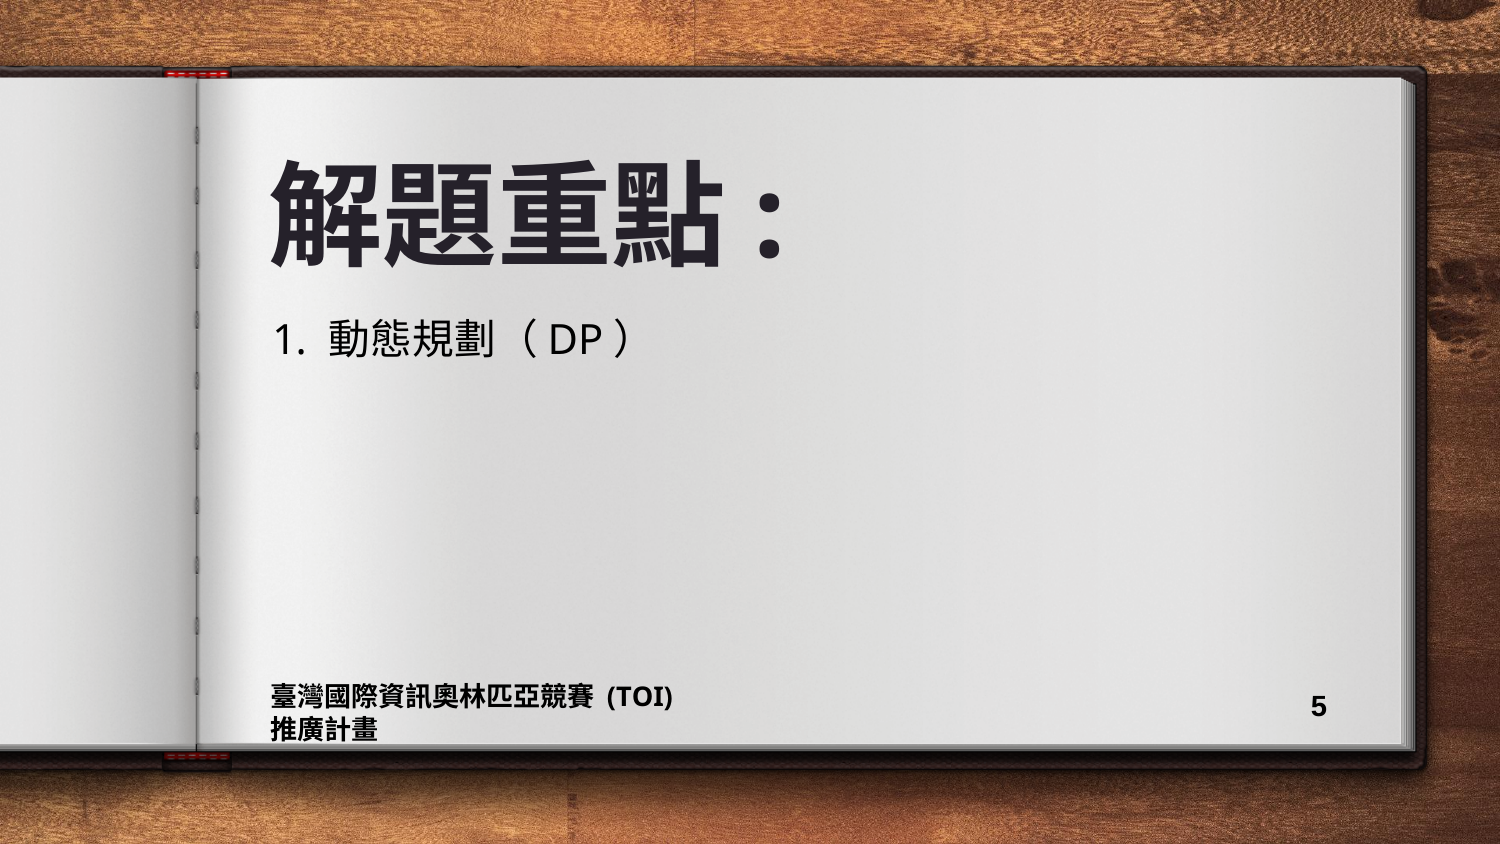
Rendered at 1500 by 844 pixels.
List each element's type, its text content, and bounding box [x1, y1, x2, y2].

text_box 動態規劃（DP） [257, 305, 1311, 372]
text_box 解題重點: [253, 105, 784, 296]
text_box 5 [1295, 672, 1386, 737]
